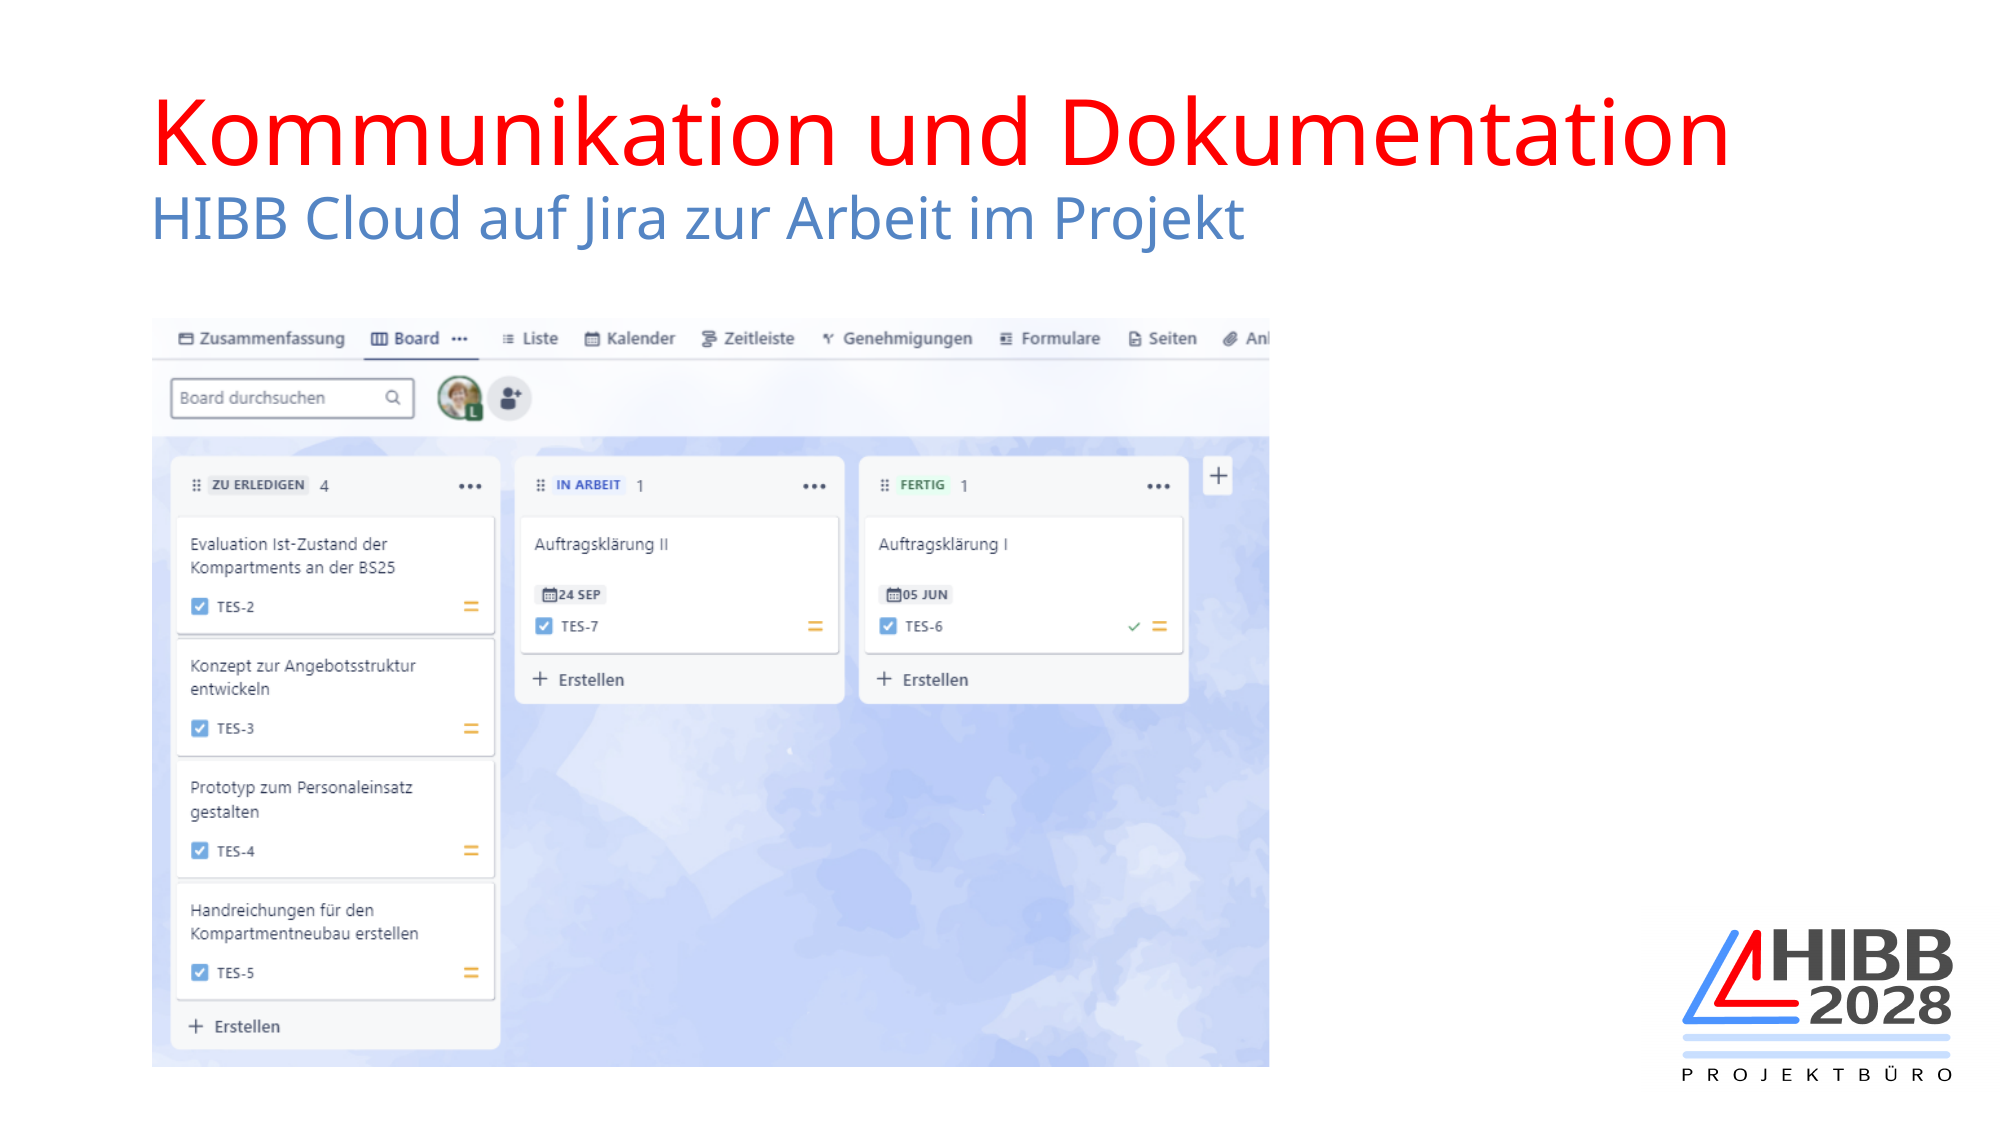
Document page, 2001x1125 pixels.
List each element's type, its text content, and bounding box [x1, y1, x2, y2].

text_box HIBB Cloud auf Jira zur Arbeit im Projekt [135, 174, 1501, 260]
picture [152, 318, 1270, 1067]
picture [1641, 905, 2000, 1093]
text_box Kommunikation und Dokumentation [135, 58, 1861, 214]
